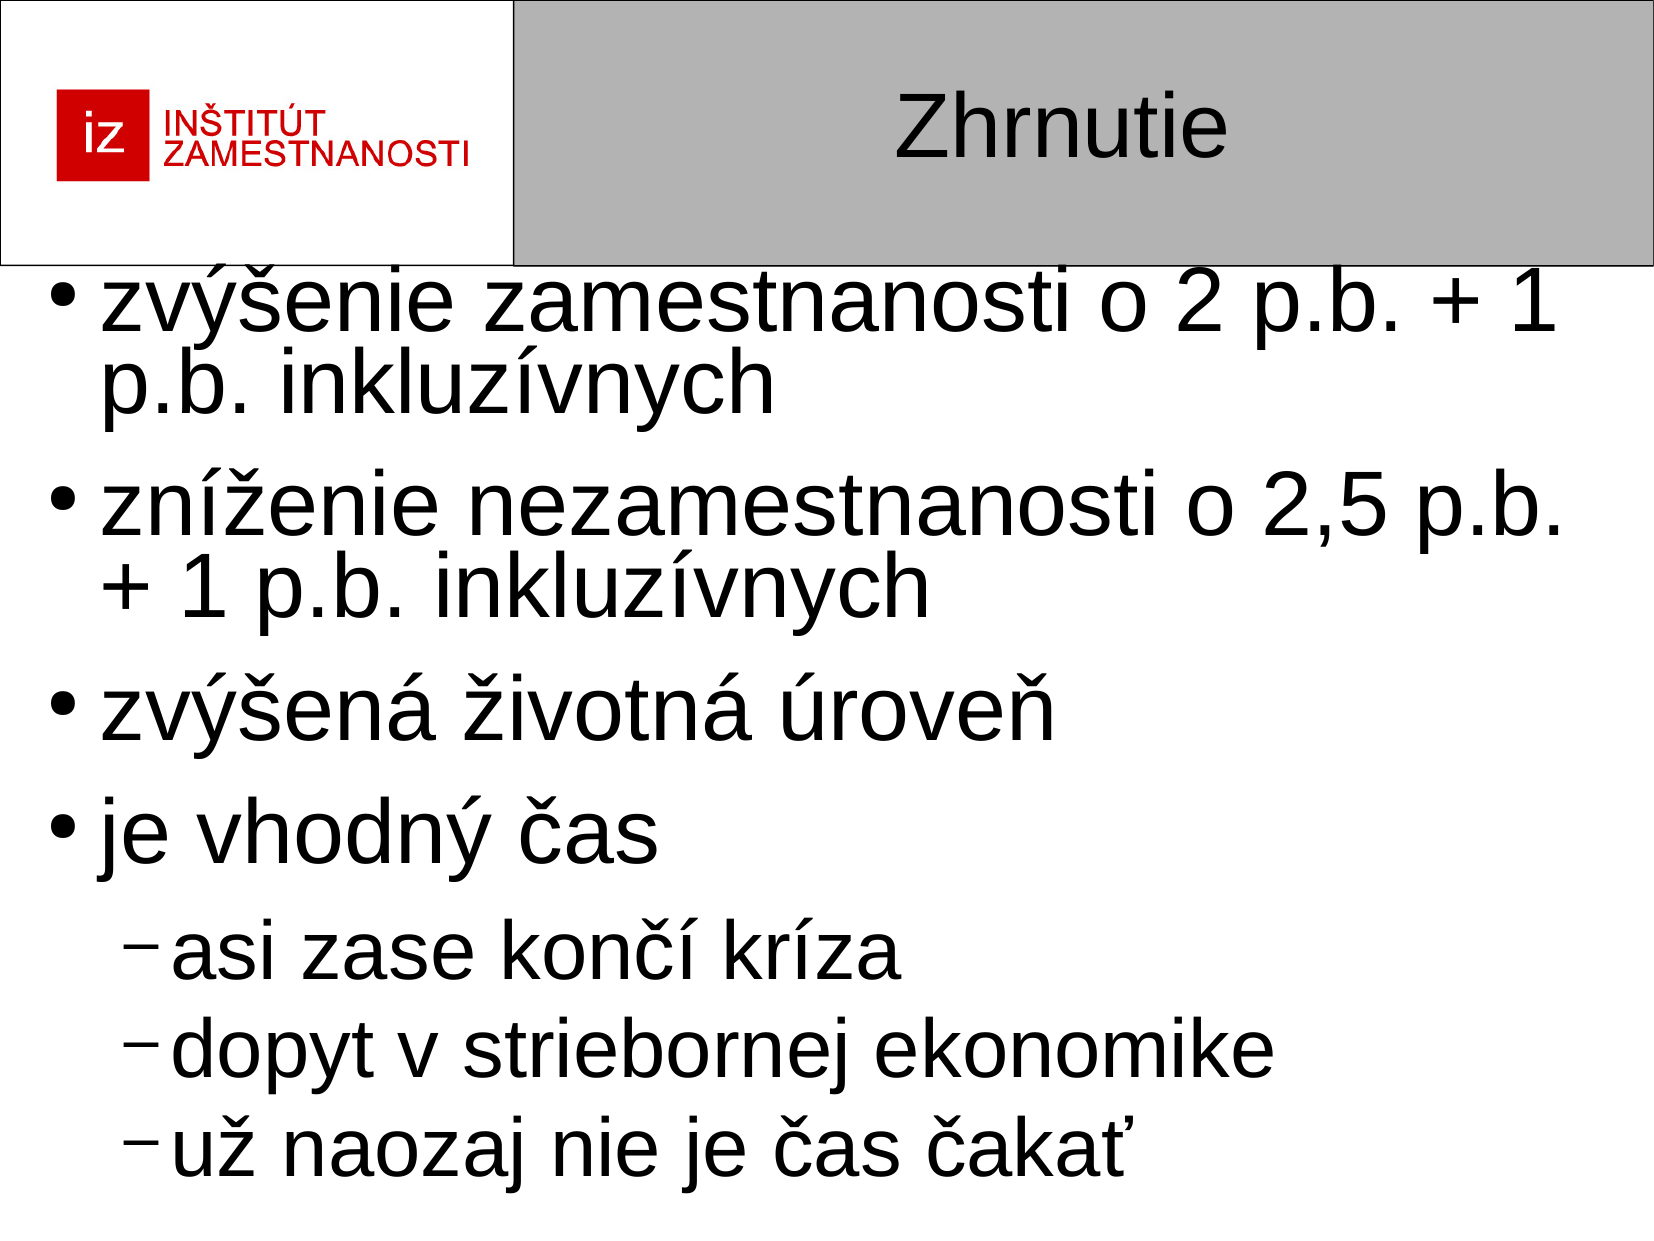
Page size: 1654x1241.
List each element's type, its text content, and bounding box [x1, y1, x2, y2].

picture [5, 8, 512, 257]
list zvýšenie zamestnanosti o 2 p.b. + 1 p.b. inkluzívnych zníženie nezamestnanosti o 2,5 p.b. + 1 p.b. inkluzívnych zvýšená životná úroveň je vhodný čas asi zase končí kríza dopyt v striebornej ekonomike už naozaj nie je čas čakať [29, 265, 1625, 1241]
title Zhrnutie [561, 37, 1565, 229]
